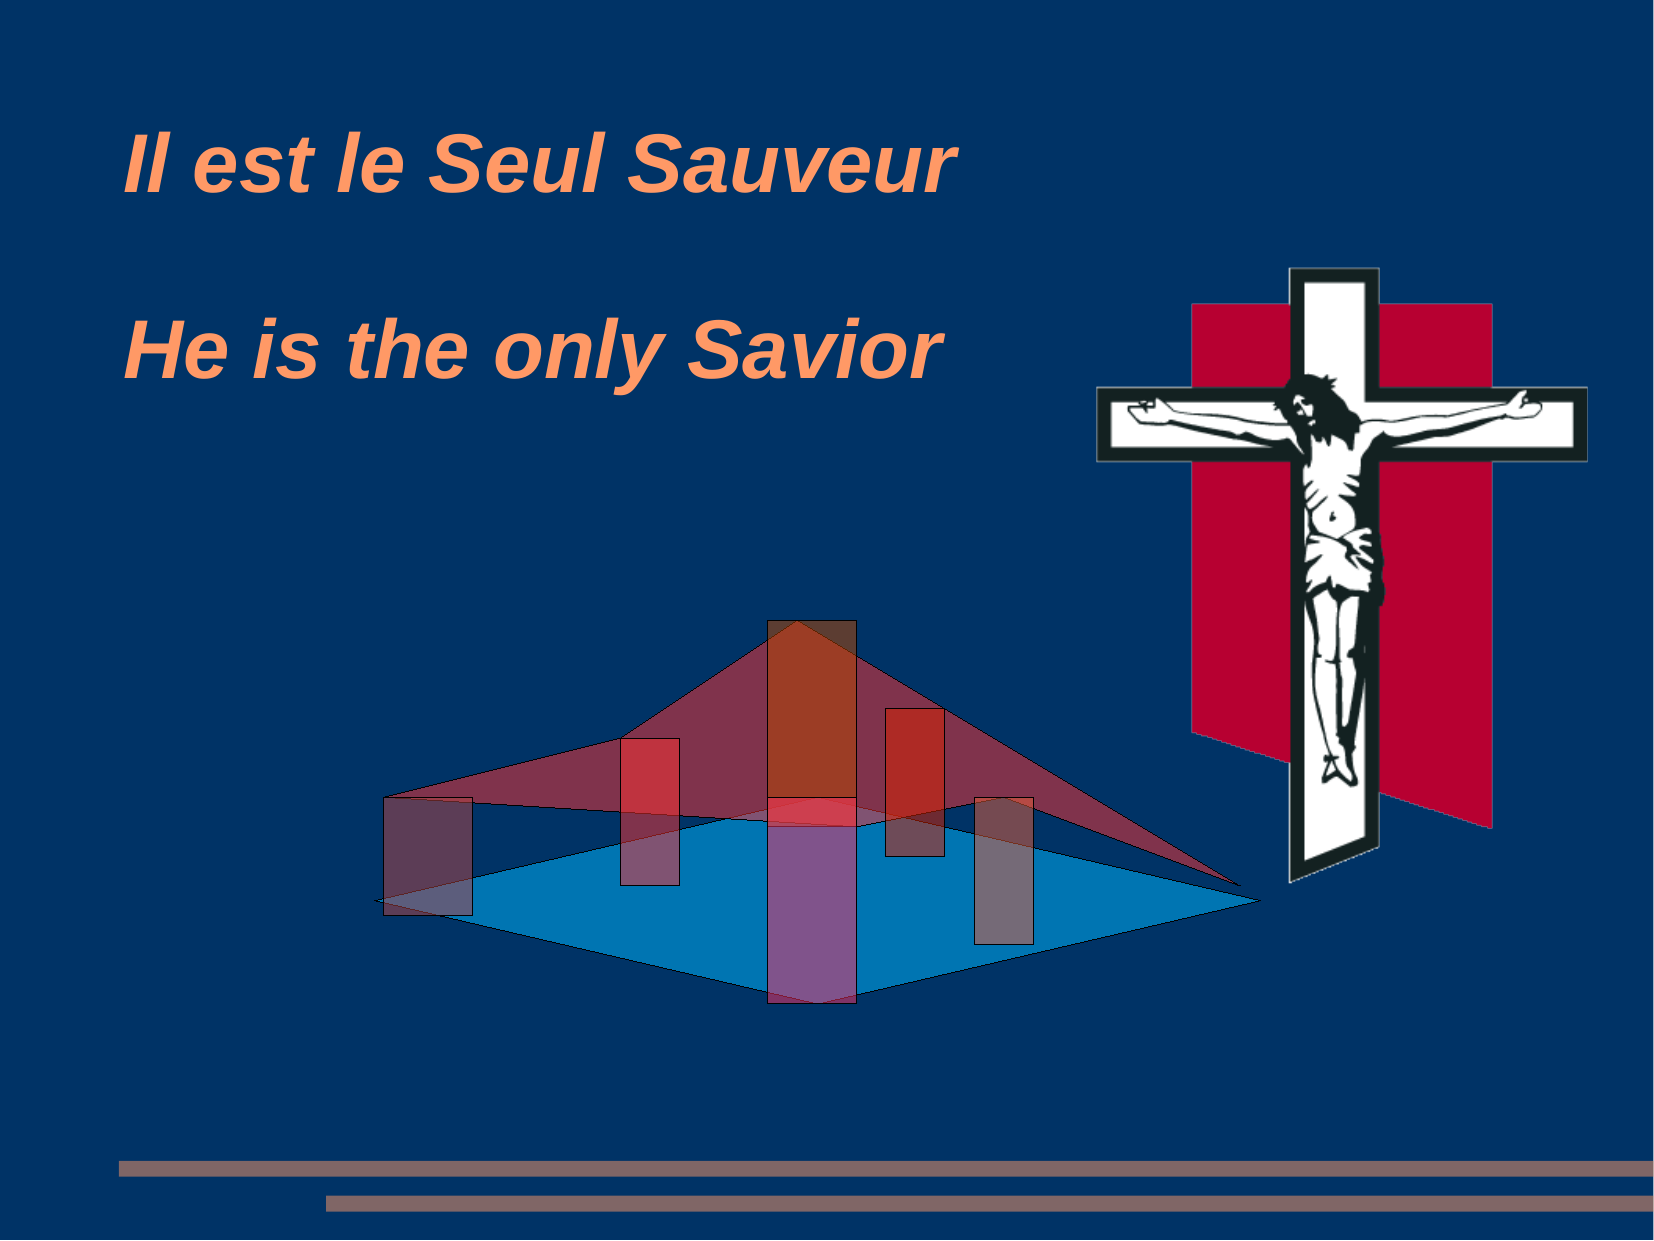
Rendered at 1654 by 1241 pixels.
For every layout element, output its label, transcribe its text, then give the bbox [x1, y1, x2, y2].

picture [1092, 265, 1591, 885]
text_box [374, 620, 1261, 1004]
title Il est le Seul Sauveur He is the only Savior [123, 117, 1536, 397]
